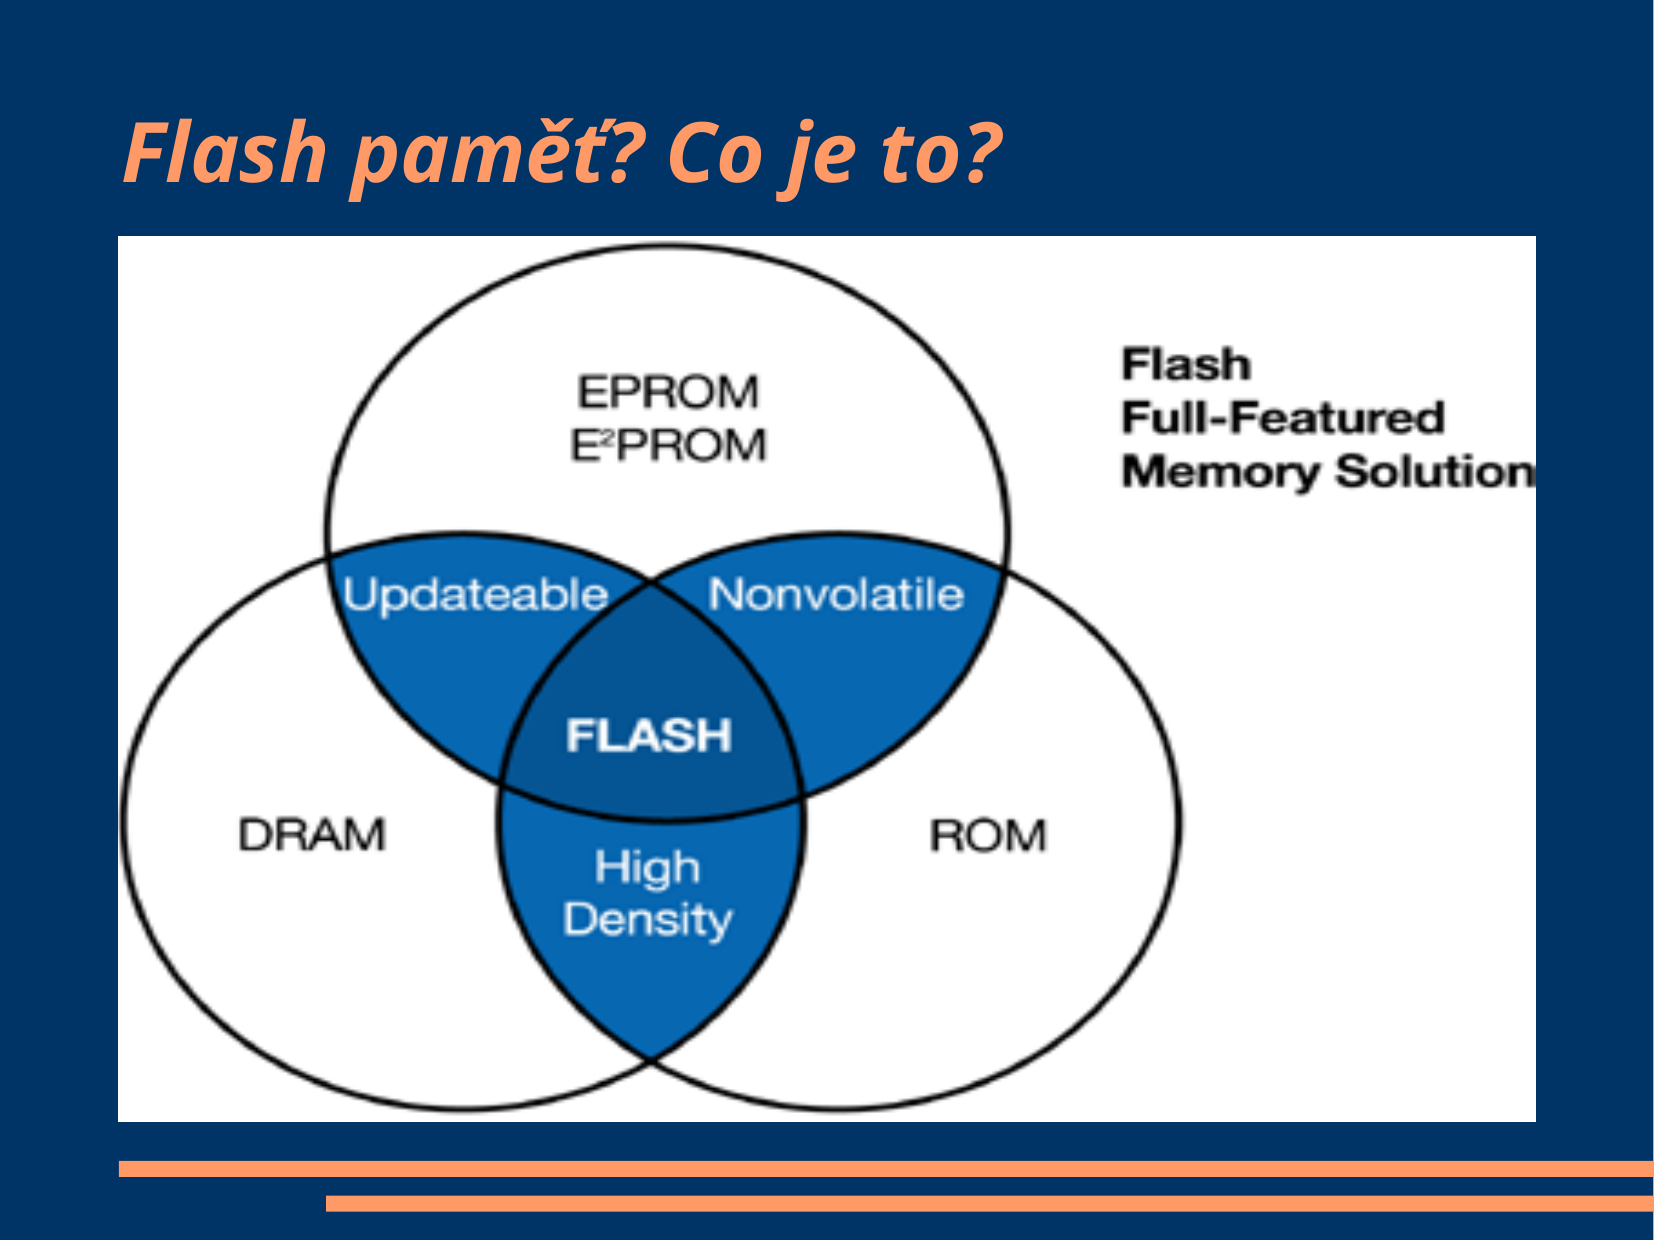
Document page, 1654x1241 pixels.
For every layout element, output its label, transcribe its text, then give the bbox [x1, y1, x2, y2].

picture [118, 236, 1536, 1123]
title Flash paměť? Co je to? [121, 46, 1534, 236]
